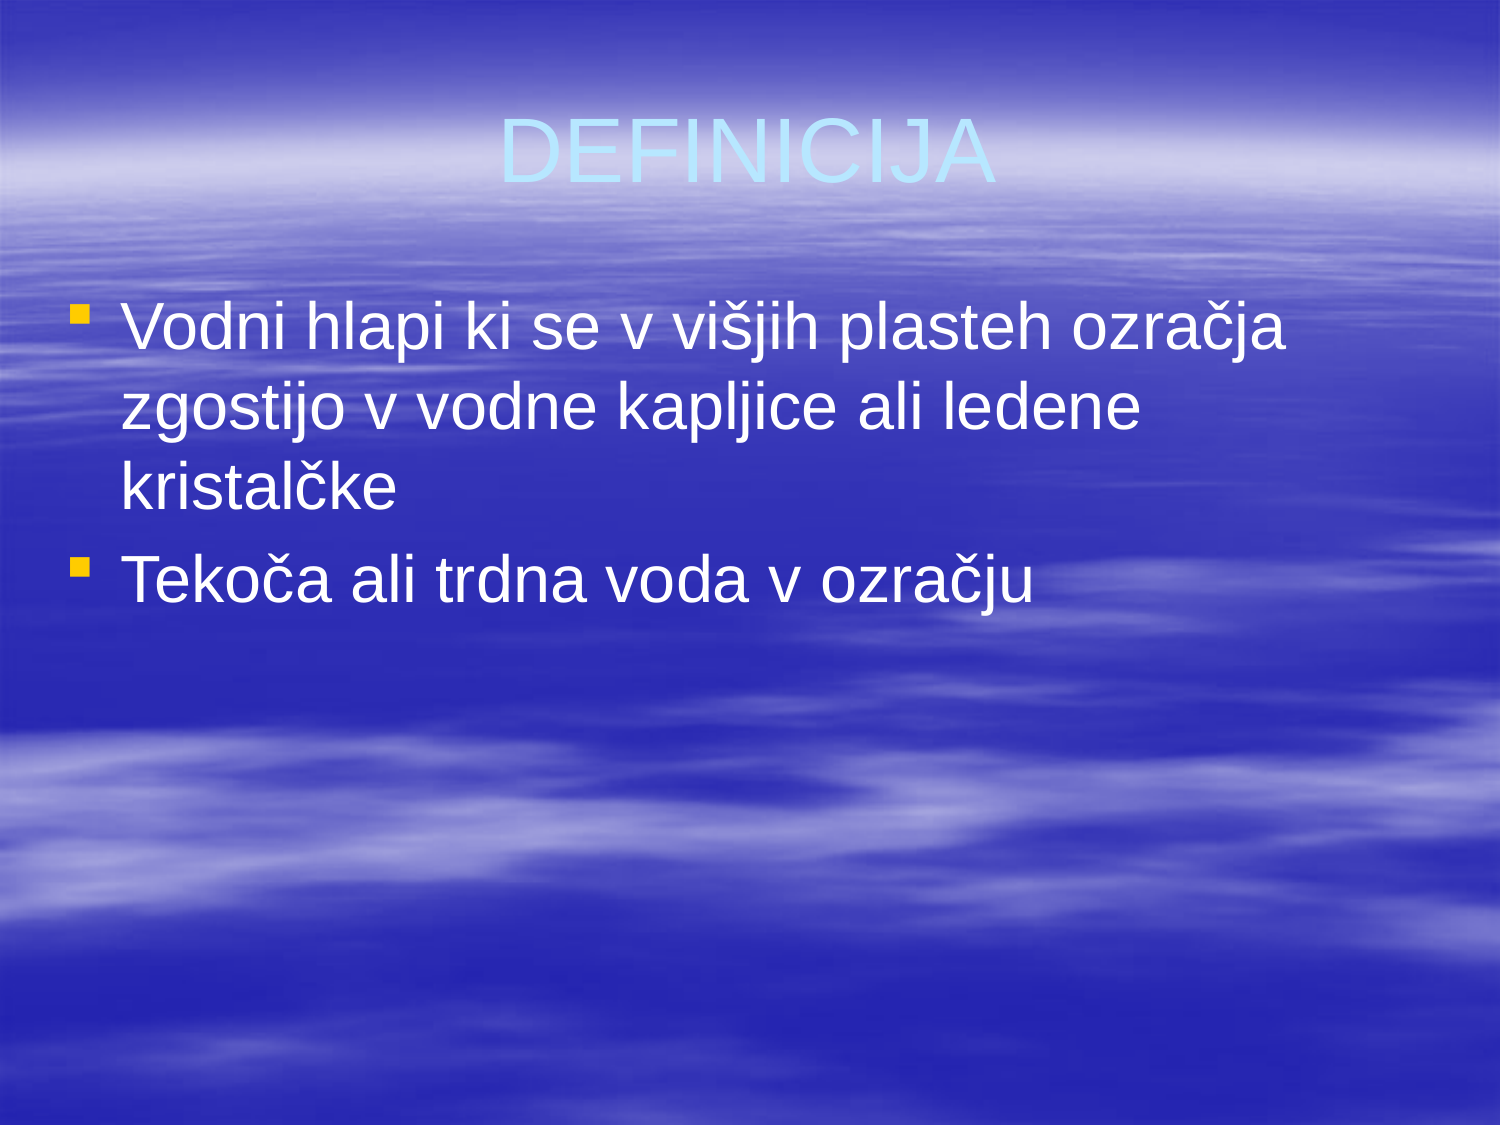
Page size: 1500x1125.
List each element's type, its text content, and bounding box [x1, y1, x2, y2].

list Vodni hlapi ki se v višjih plasteh ozračja zgostijo v vodne kapljice ali ledene kristalčke Tekoča ali trdna voda v ozračju [49, 275, 1451, 1001]
picture [0, 0, 1500, 1125]
title DEFINICIJA [49, 37, 1446, 255]
